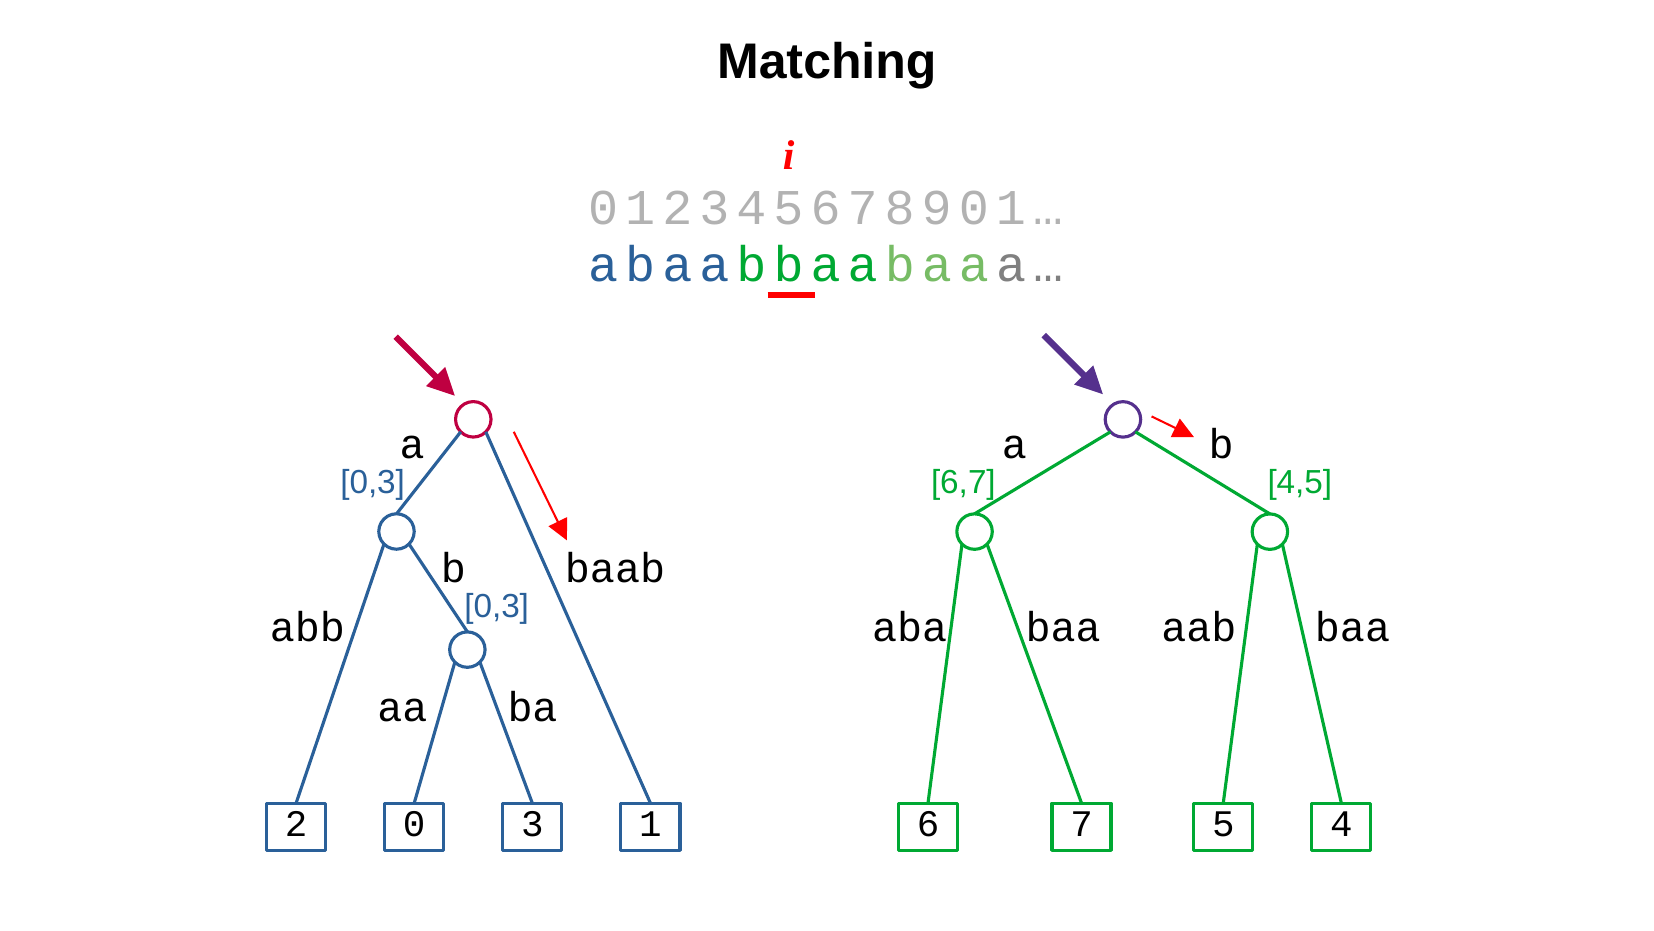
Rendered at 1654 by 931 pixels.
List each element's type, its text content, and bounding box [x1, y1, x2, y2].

text_box b [1193, 416, 1249, 479]
text_box 6 [898, 803, 958, 851]
text_box aab [1146, 599, 1252, 662]
text_box 2 [266, 803, 326, 851]
text_box [4,5] [1252, 456, 1348, 508]
text_box b [426, 540, 481, 603]
text_box [0,3] [325, 456, 421, 508]
text_box [0,3] [449, 580, 545, 632]
text_box 5 [1193, 803, 1253, 851]
text_box a [987, 416, 1042, 479]
text_box 4 [1311, 803, 1371, 851]
text_box 012345678901… abaabbaabaaa… [573, 175, 1081, 304]
text_box Matching [301, 0, 1353, 125]
text_box baab [550, 540, 680, 603]
text_box 7 [1052, 803, 1112, 851]
text_box 0 [384, 803, 444, 851]
text_box a [384, 416, 440, 479]
text_box aba [857, 599, 962, 662]
text_box ba [492, 679, 573, 742]
text_box baa [1010, 599, 1116, 662]
text_box 3 [502, 803, 562, 851]
text_box baa [1300, 599, 1405, 662]
text_box aa [362, 679, 443, 742]
text_box [6,7] [916, 456, 1011, 508]
text_box abb [254, 599, 360, 662]
text_box i [768, 124, 810, 186]
text_box 1 [620, 803, 680, 851]
